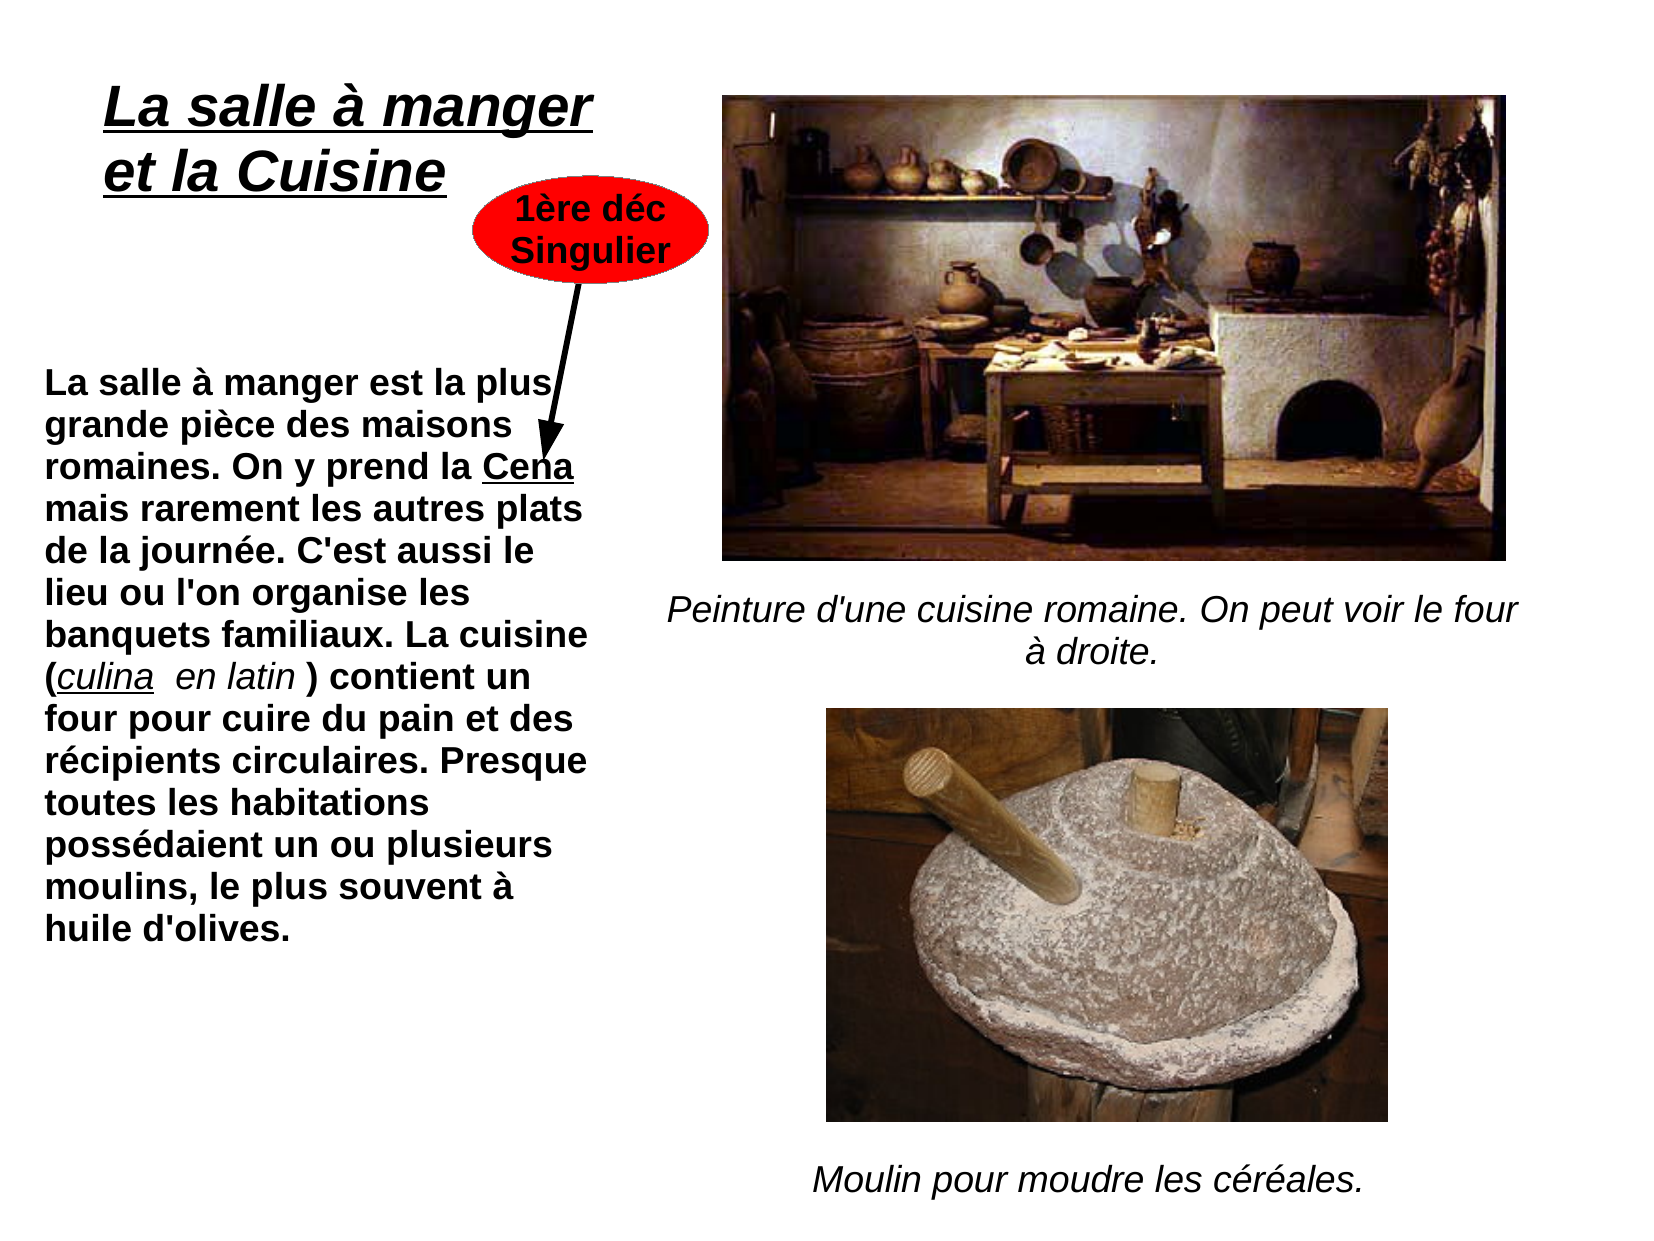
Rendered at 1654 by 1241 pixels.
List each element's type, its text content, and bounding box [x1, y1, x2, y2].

text_box La salle à manger est la plus grande pièce des maisons romaines. On y prend la Cena mais rarement les autres plats de la journée. C'est aussi le lieu ou l'on organise les banquets familiaux. La cuisine (culina en latin ) contient un four pour cuire du pain et des récipients circulaires. Presque toutes les habitations possédaient un ou plusieurs moulins, le plus souvent à huile d'olives. [29, 354, 621, 975]
text_box Moulin pour moudre les céréales. [797, 1151, 1595, 1209]
picture [722, 95, 1506, 562]
text_box 1ère déc Singulier [472, 175, 709, 284]
picture [826, 708, 1388, 1123]
text_box La salle à manger et la Cuisine [88, 66, 650, 214]
text_box Peinture d'une cuisine romaine. On peut voir le four à droite. [649, 580, 1536, 680]
